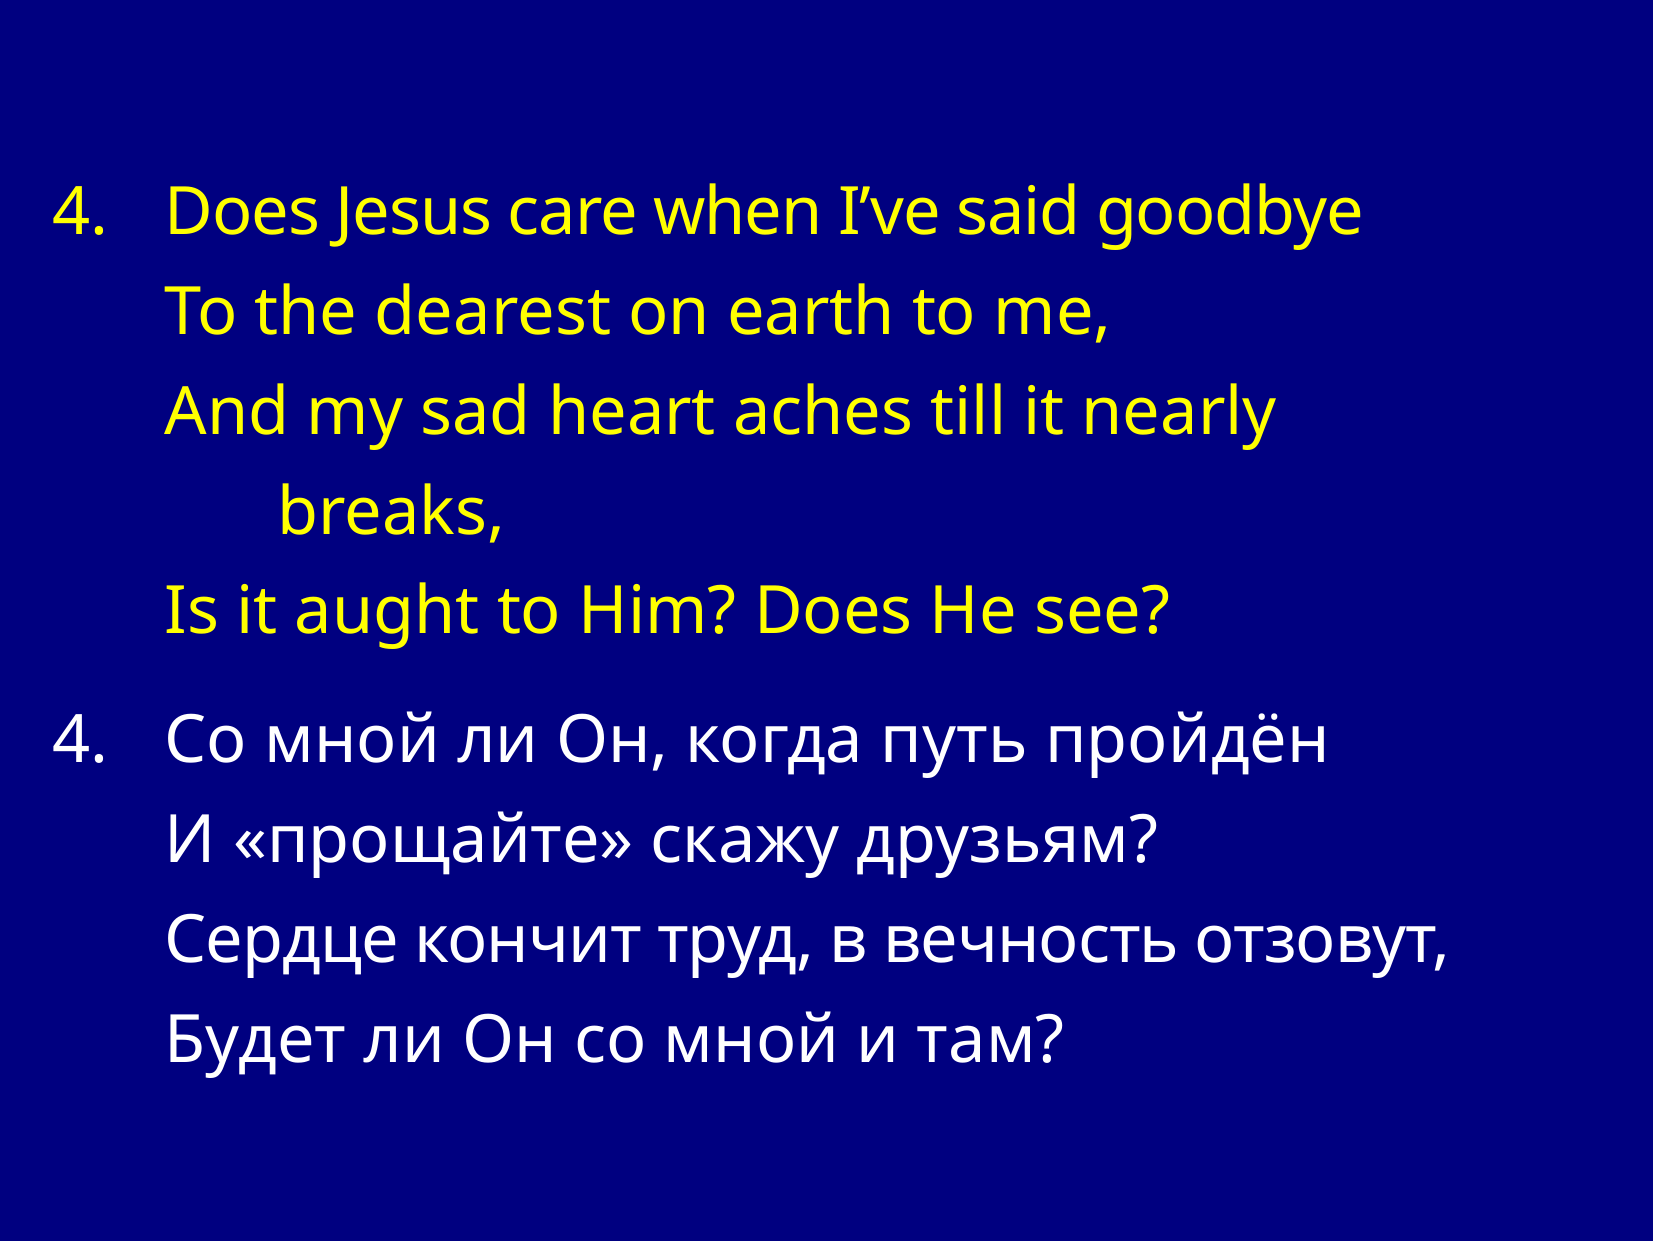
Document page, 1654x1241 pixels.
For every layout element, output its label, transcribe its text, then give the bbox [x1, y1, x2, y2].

text_box 4. Со мной ли Он, когда путь пройдён И «прощайте» скажу друзьям? Сердце кончит труд, в вечность отзовут, Будет ли Он со мной и там? [37, 675, 1651, 1163]
text_box 4. Does Jesus care when I’ve said goodbye To the dearest on earth to me, And my sad heart aches till it nearly breaks, Is it aught to Him? Does He see? [37, 56, 1651, 638]
